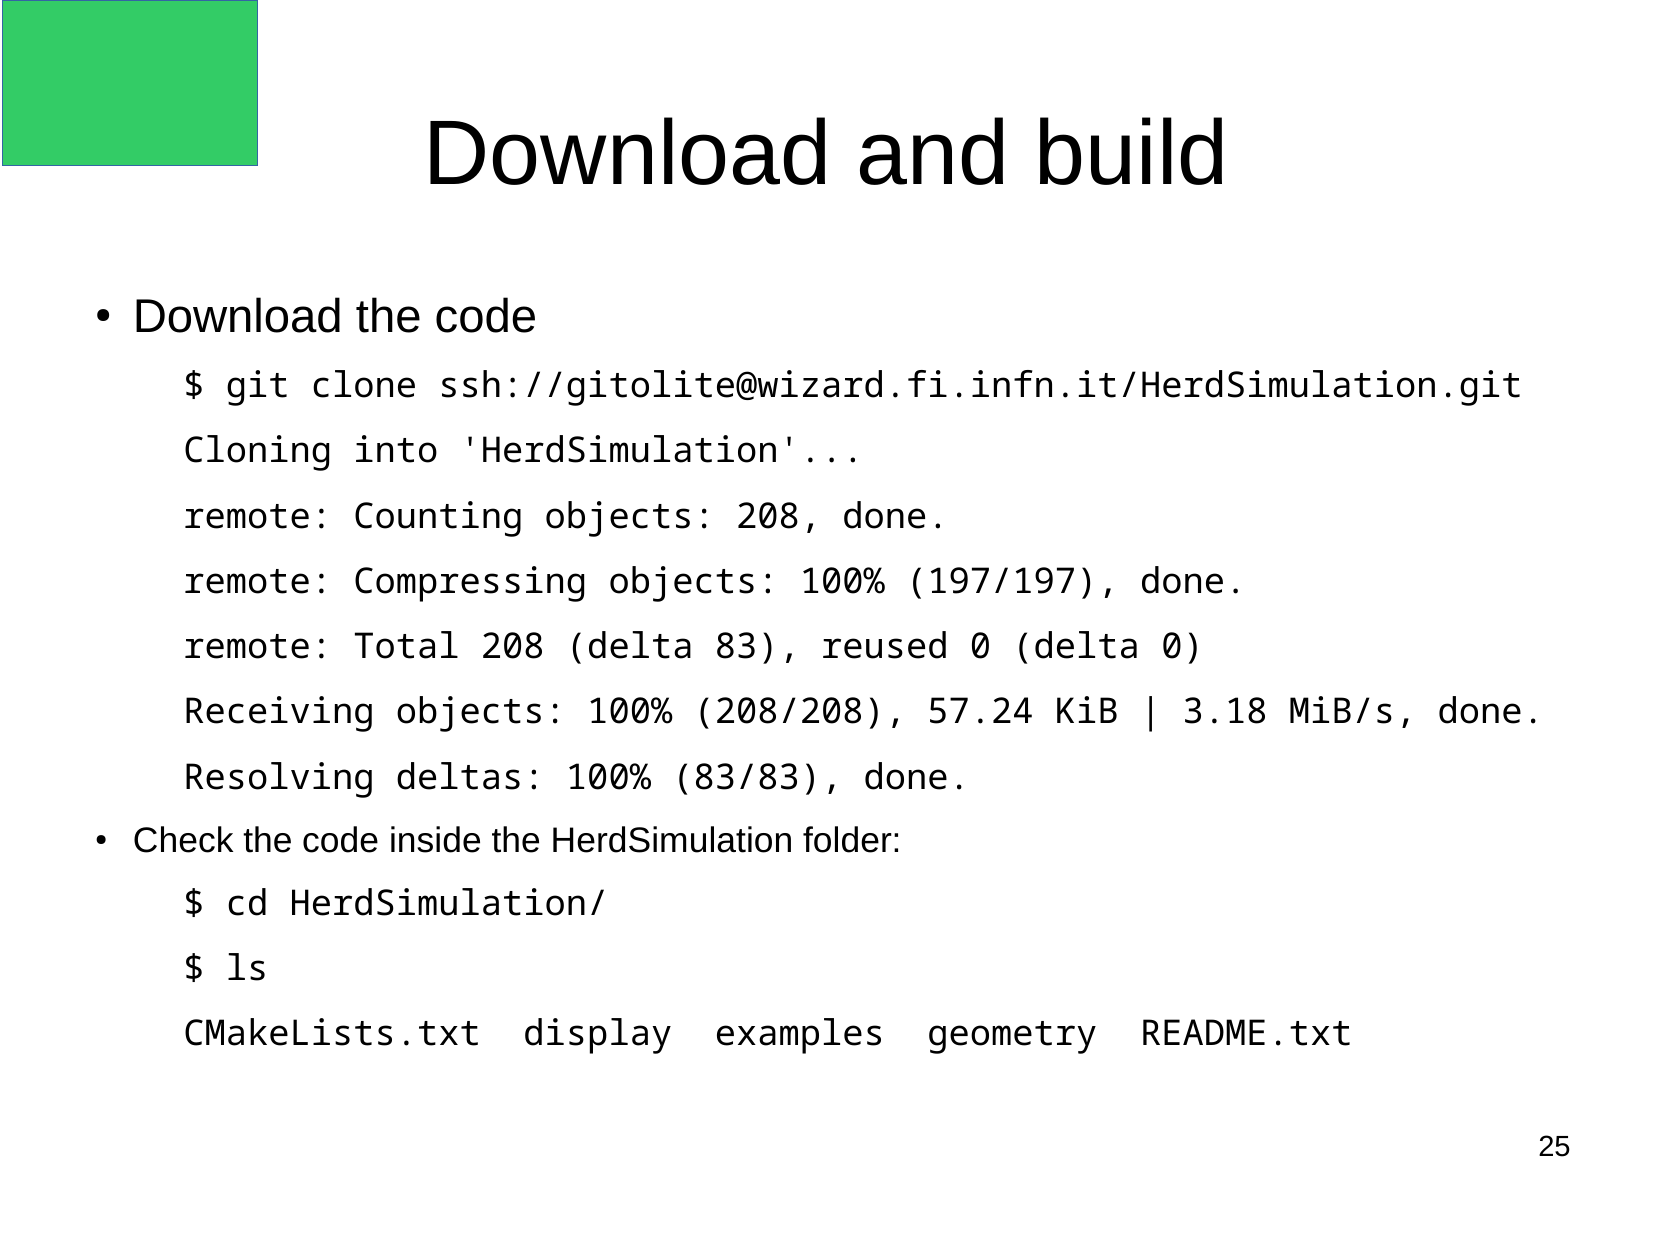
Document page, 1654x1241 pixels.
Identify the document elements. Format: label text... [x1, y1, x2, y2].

text_box [2, 0, 258, 166]
title Download and build [82, 49, 1571, 257]
list Download the code $ git clone ssh://gitolite@wizard.fi.infn.it/HerdSimulation.git Cloning into 'HerdSimulation'... remote: Counting objects: 208, done. remote: Compressing objects: 100% (197/197), done. remote: Total 208 (delta 83), reused 0 (delta 0) Receiving objects: 100% (208/208), 57.24 KiB | 3.18 MiB/s, done. Resolving deltas: 100% (83/83), done. Check the code inside the HerdSimulation folder: $ cd HerdSimulation/ $ ls CMakeLists.txt display examples geometry README.txt [82, 290, 1571, 1126]
